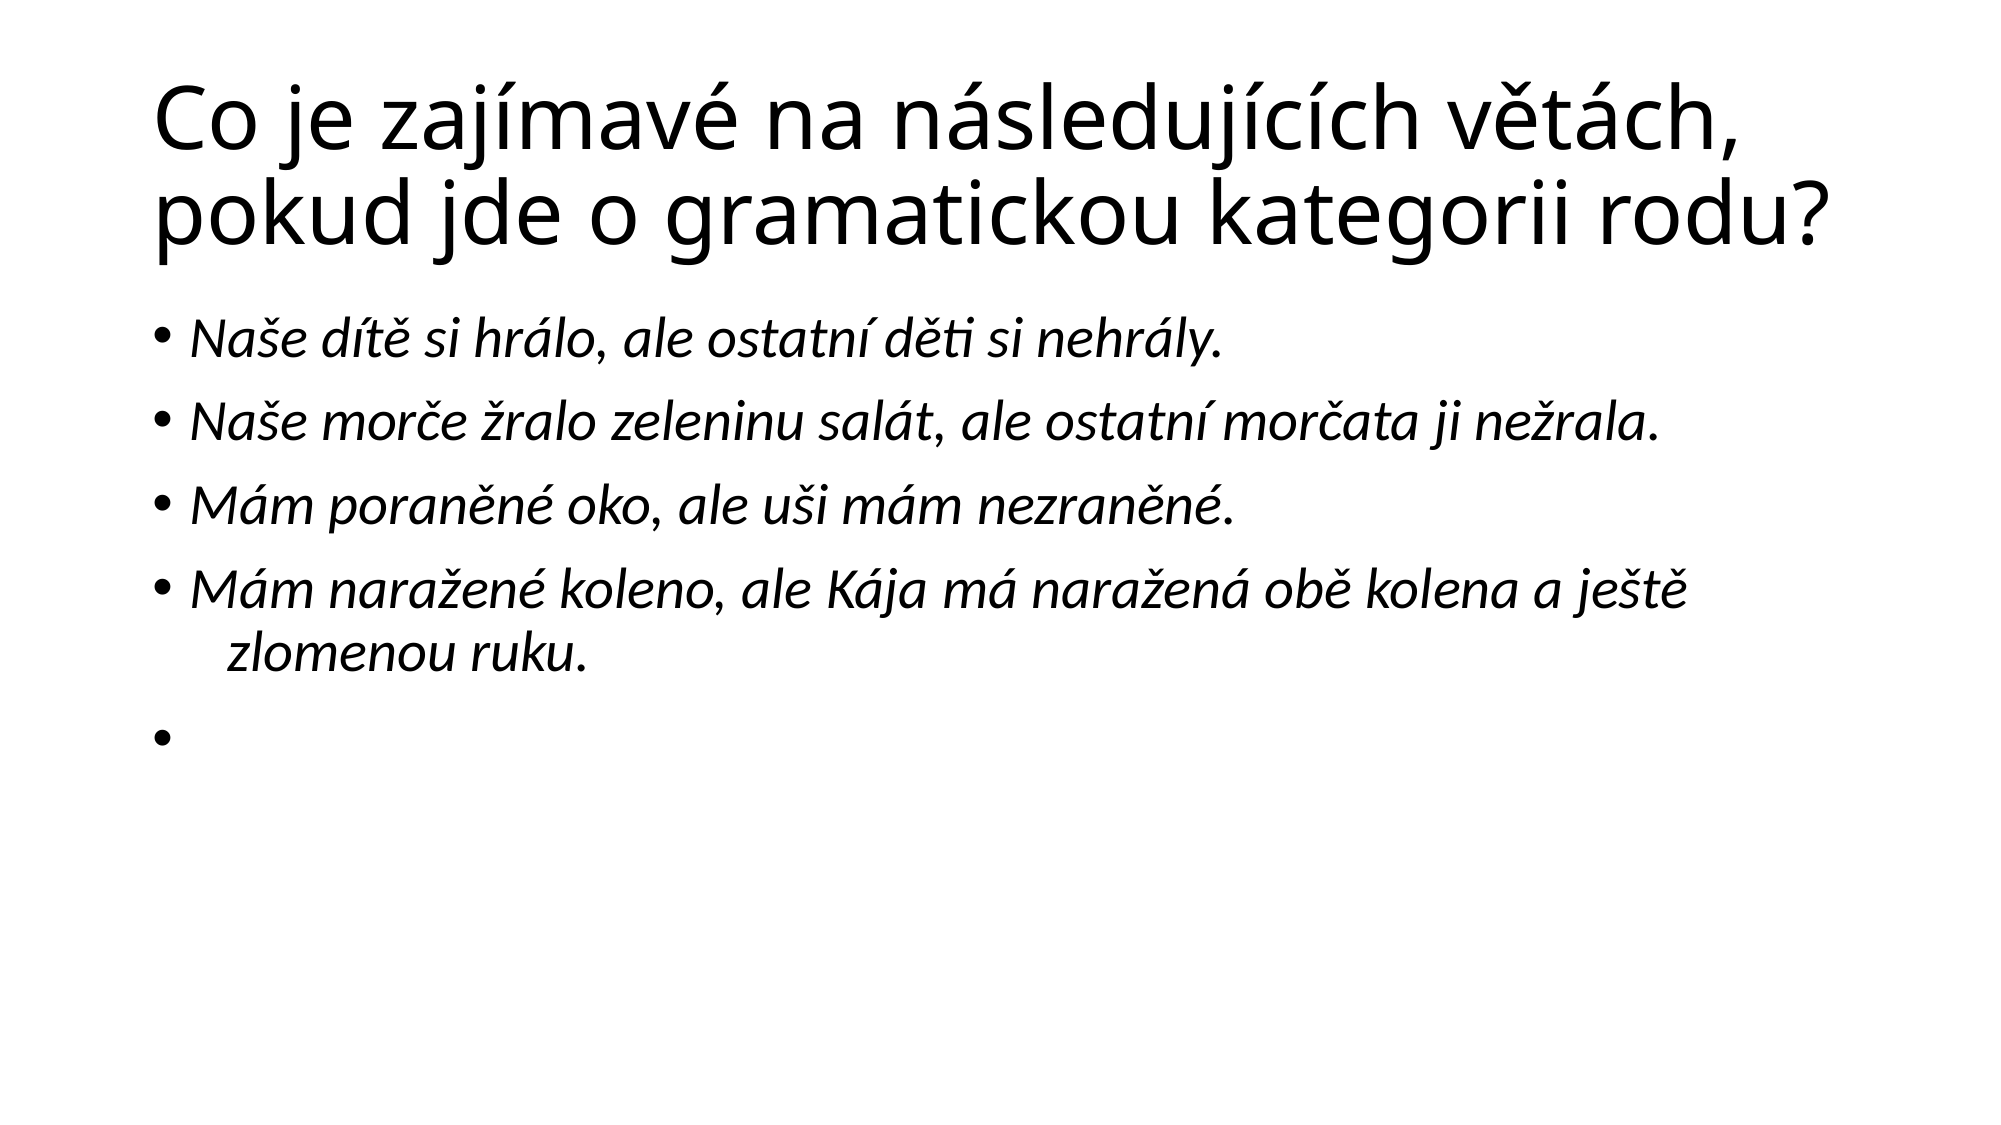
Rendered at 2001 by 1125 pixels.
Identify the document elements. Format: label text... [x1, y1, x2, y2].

title Co je zajímavé na následujících větách, pokud jde o gramatickou kategorii rodu? [137, 59, 1863, 278]
list Naše dítě si hrálo, ale ostatní děti si nehrály. Naše morče žralo zeleninu salát, ale ostatní morčata ji nežrala. Mám poraněné oko, ale uši mám nezraněné. Mám naražené koleno, ale Kája má naražená obě kolena a ještě zlomenou ruku. [137, 299, 1863, 1014]
